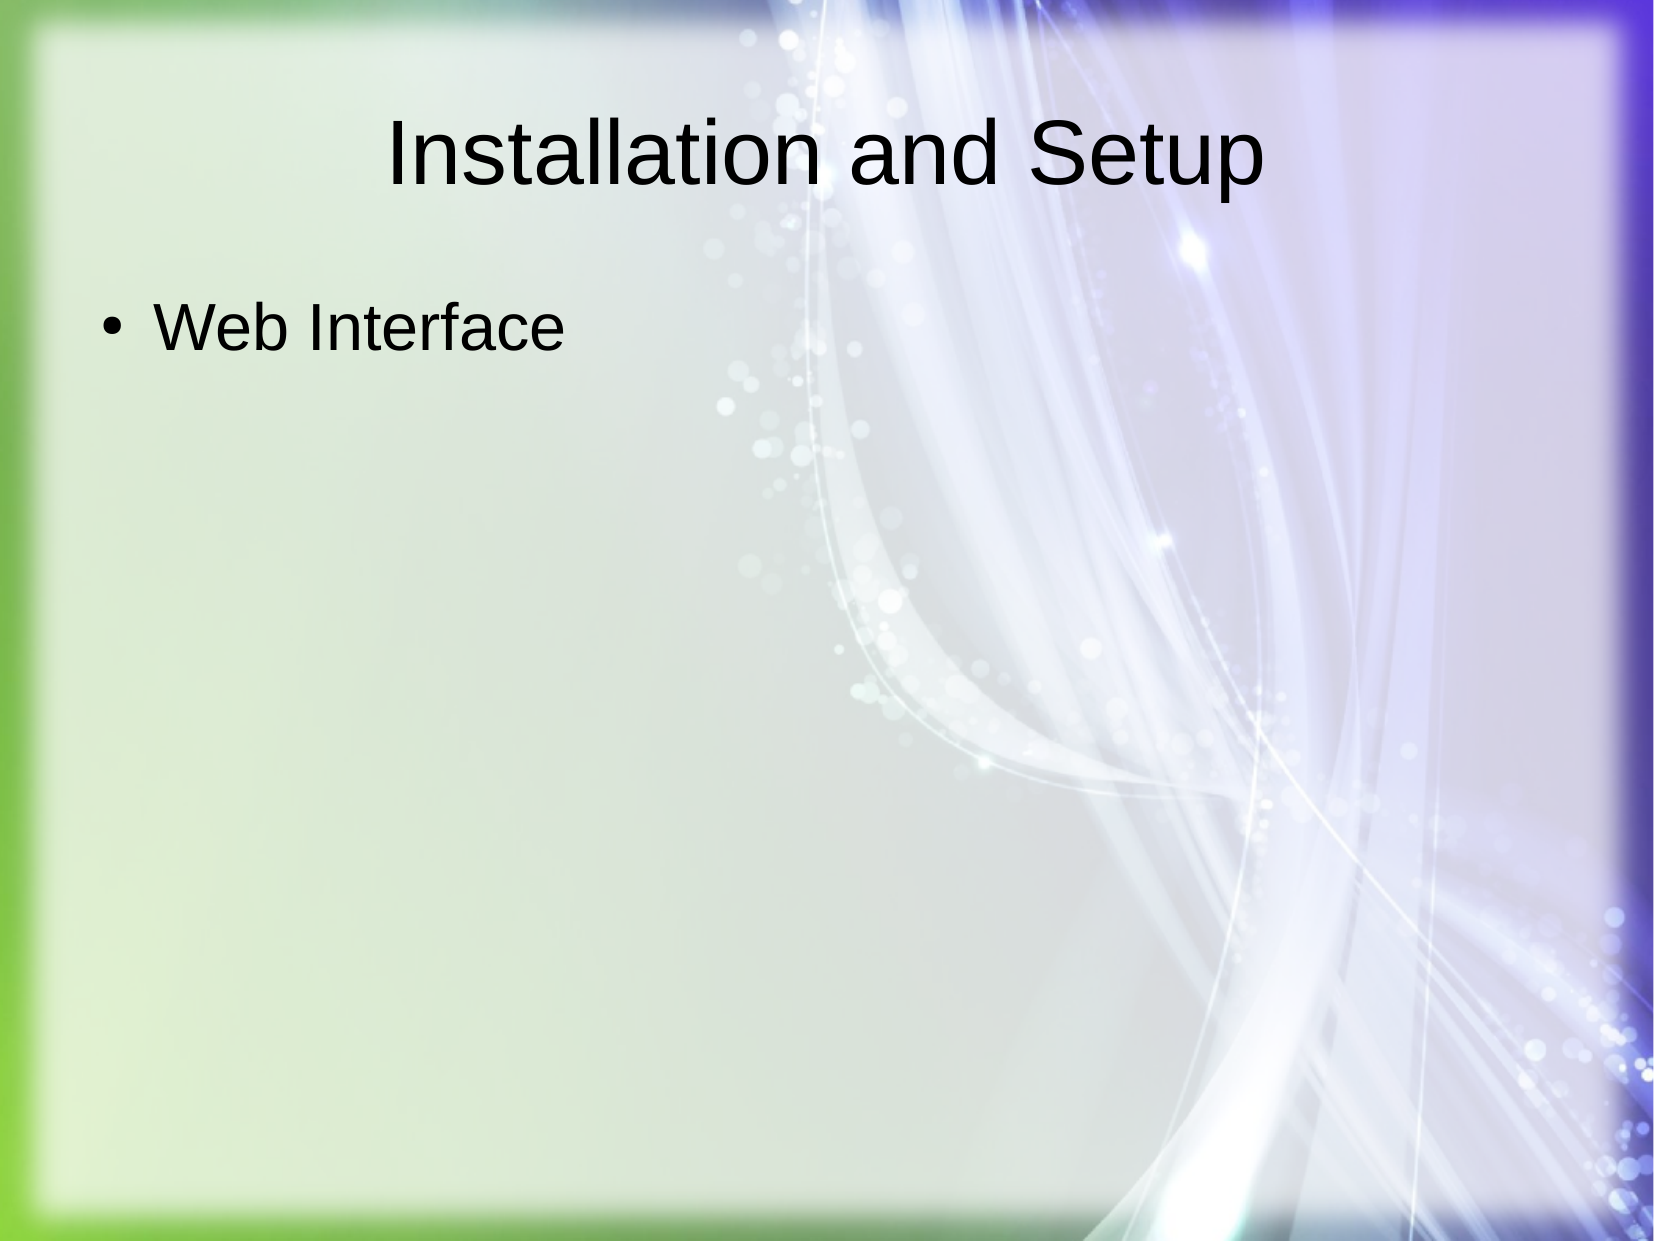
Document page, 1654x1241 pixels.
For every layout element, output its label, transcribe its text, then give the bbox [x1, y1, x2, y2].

picture [0, 0, 1654, 1241]
list Web Interface [82, 290, 1571, 1109]
title Installation and Setup [82, 49, 1571, 257]
